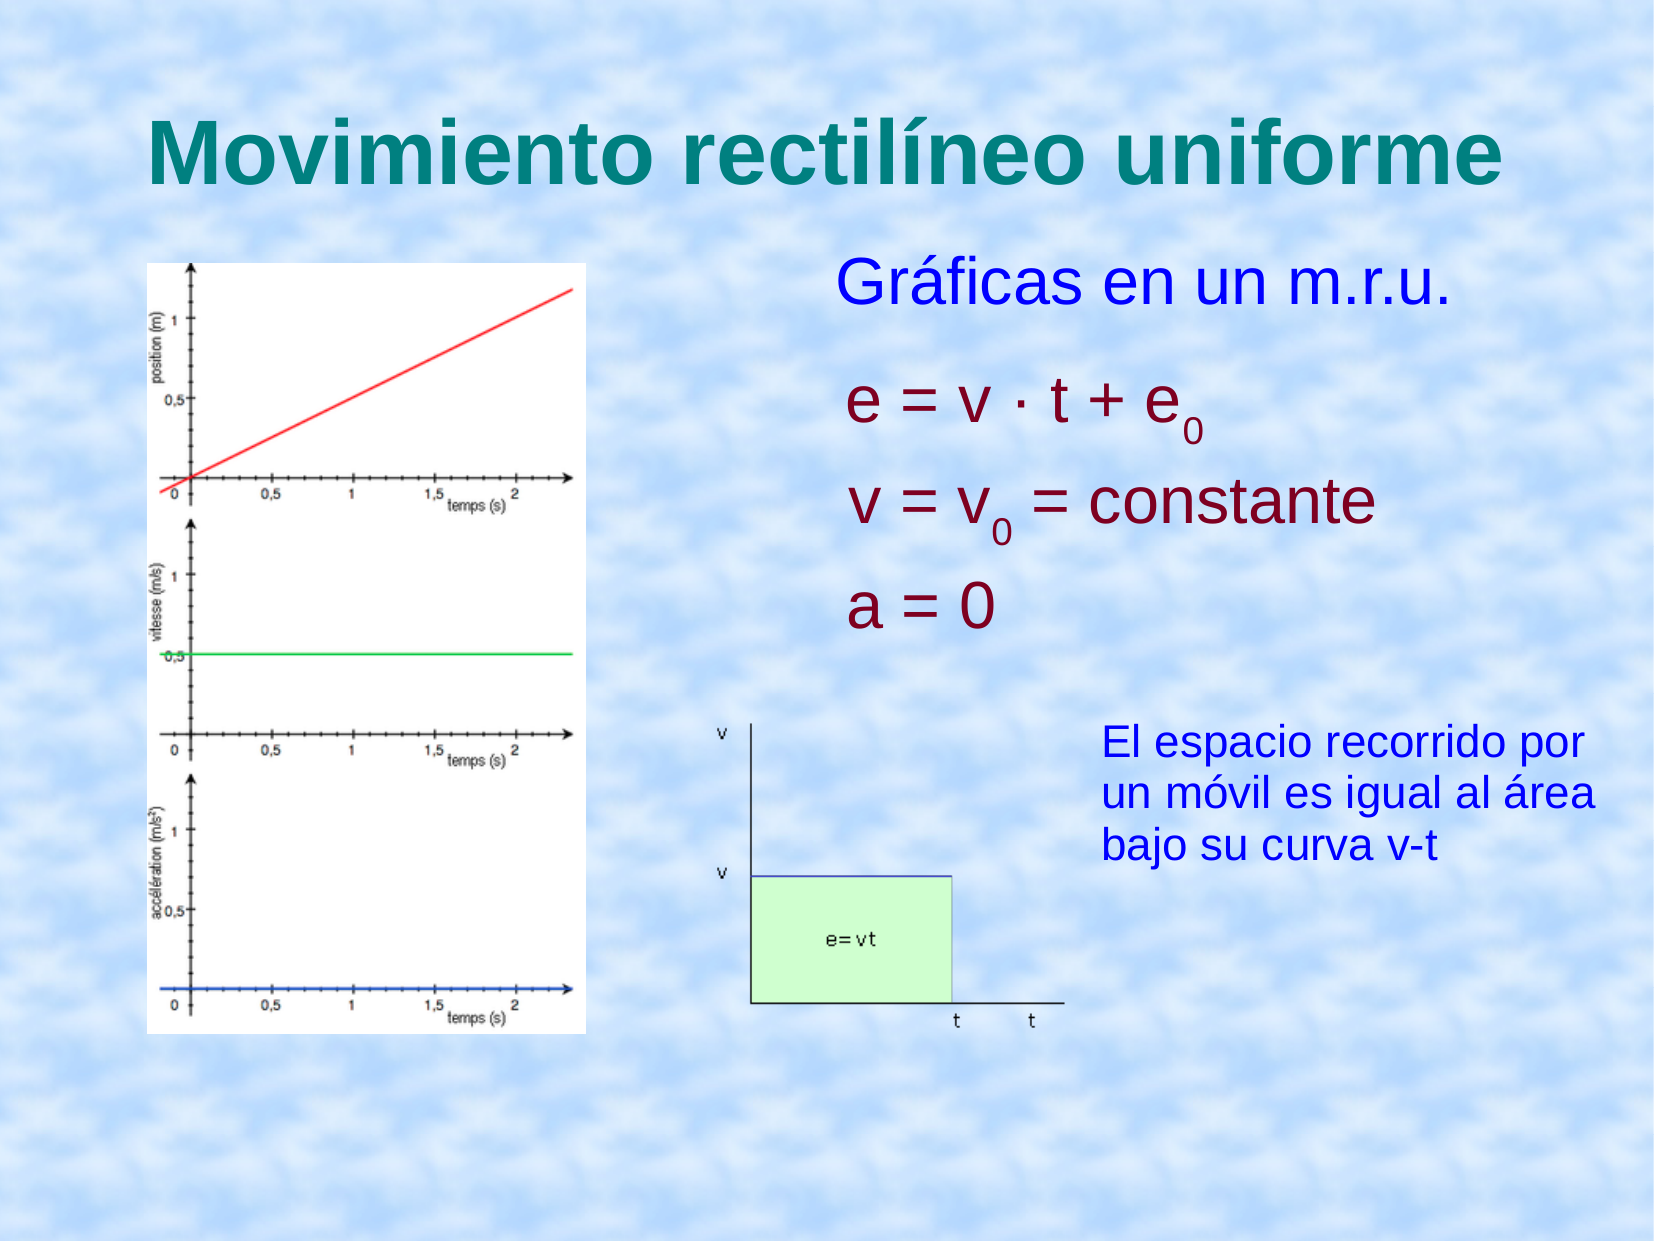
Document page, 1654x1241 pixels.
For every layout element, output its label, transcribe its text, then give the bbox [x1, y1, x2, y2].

text_box a = 0 [738, 561, 1034, 667]
title Movimiento rectilíneo uniforme [82, 49, 1571, 257]
text_box Gráficas en un m.r.u. [679, 236, 1595, 326]
text_box v = v0 = constante [738, 455, 1418, 635]
text_box El espacio recorrido por un móvil es igual al área bajo su curva v-t [944, 708, 1654, 878]
text_box e = v · t + e0 [708, 354, 1270, 476]
picture [0, 0, 1654, 1241]
